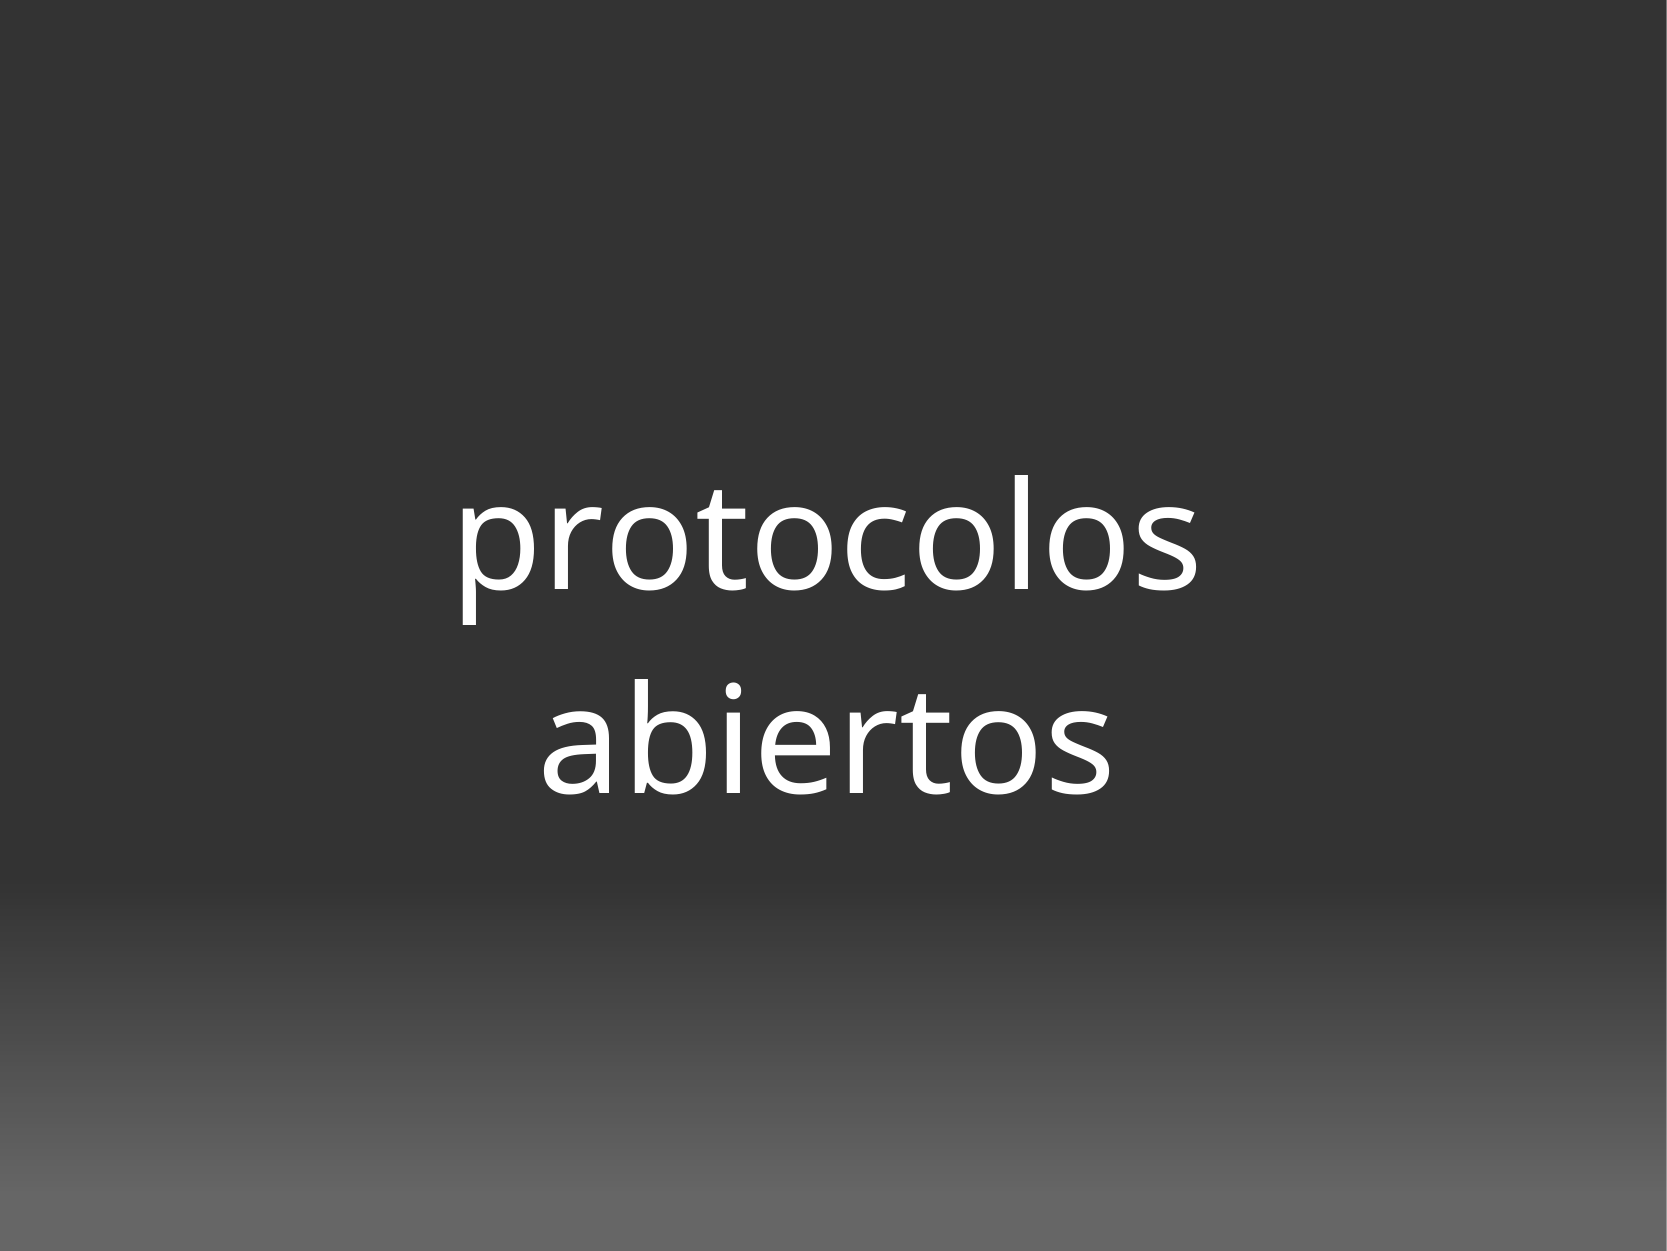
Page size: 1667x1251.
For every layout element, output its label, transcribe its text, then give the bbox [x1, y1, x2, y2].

picture [0, 0, 1667, 1251]
title protocolos abiertos [118, 452, 1536, 815]
